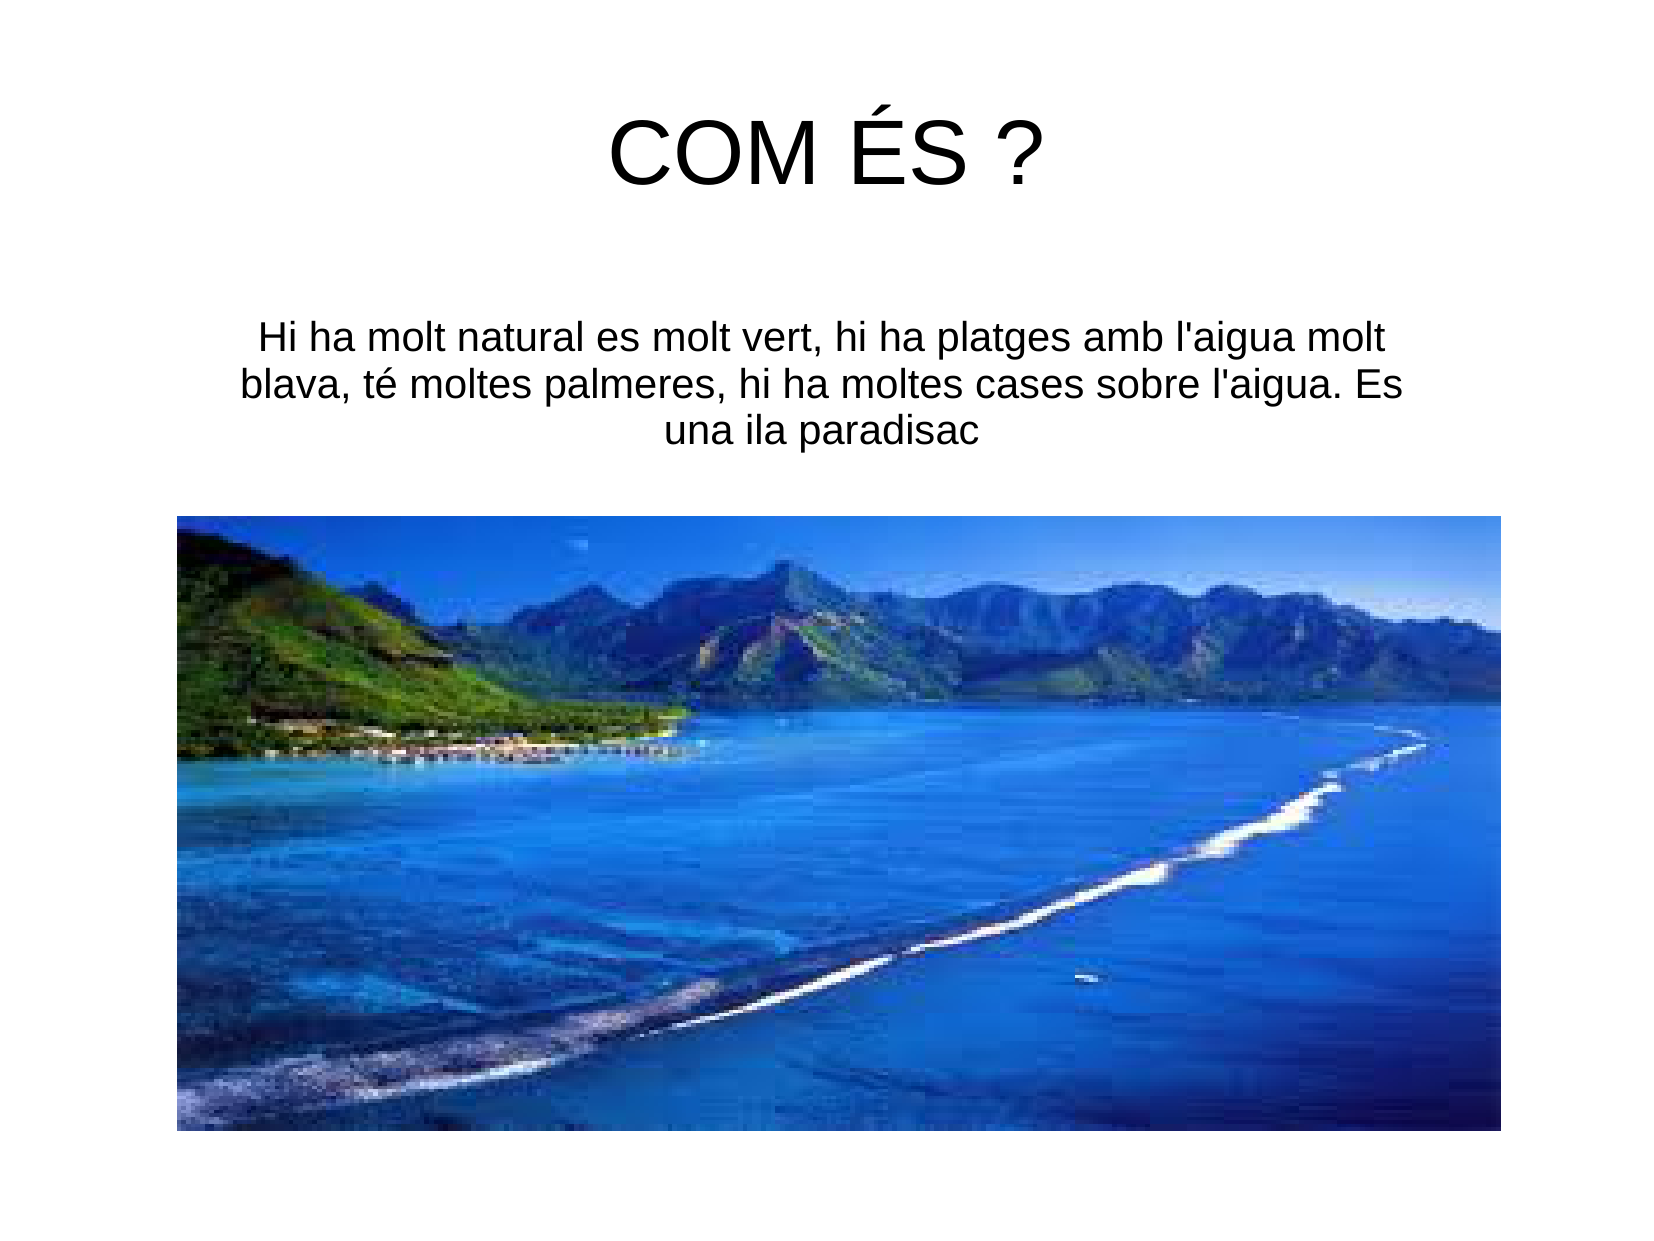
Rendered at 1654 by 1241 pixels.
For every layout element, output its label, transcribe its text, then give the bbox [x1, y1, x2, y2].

subtitle Hi ha molt natural es molt vert, hi ha platges amb l'aigua molt blava, té moltes palmeres, hi ha moltes cases sobre l'aigua. Es una ila paradisac [200, 70, 1444, 516]
picture [177, 516, 1501, 1131]
title COM ÉS ? [82, 49, 1571, 257]
